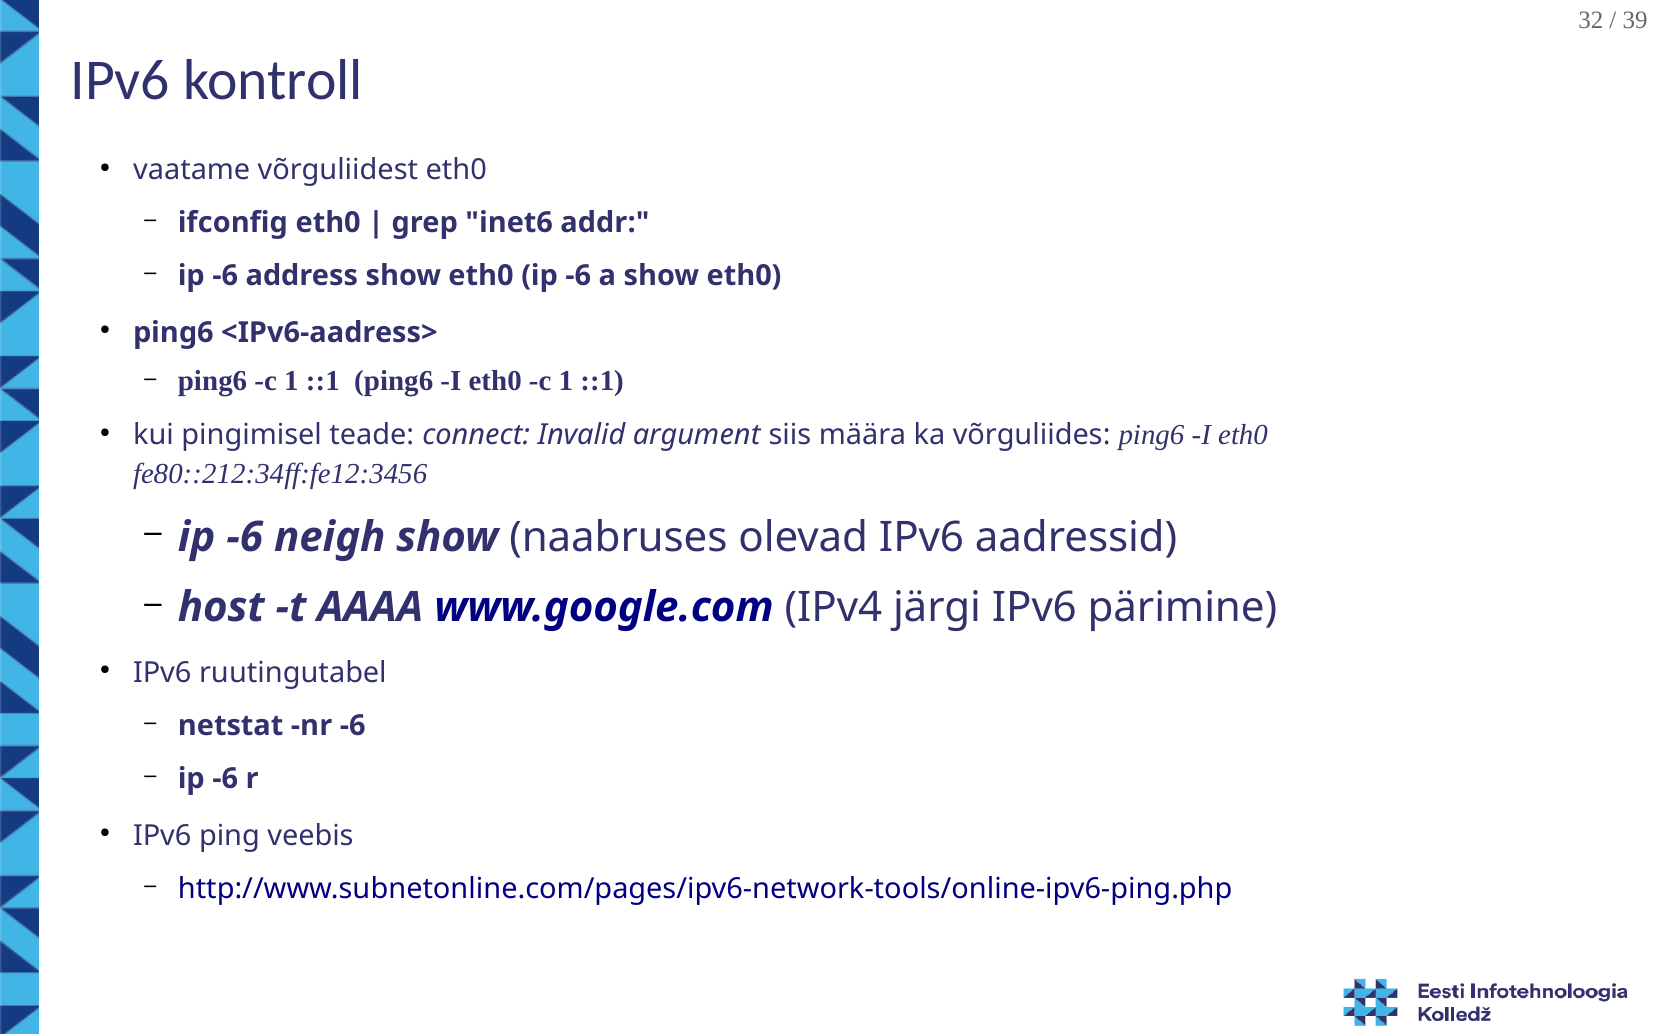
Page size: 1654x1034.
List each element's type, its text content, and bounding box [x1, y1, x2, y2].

list vaatame võrguliidest eth0 ifconfig eth0 | grep "inet6 addr:" ip -6 address show eth0 (ip -6 a show eth0) ping6 <IPv6-aadress> ping6 -c 1 ::1 (ping6 -I eth0 -c 1 ::1) kui pingimisel teade: connect: Invalid argument siis määra ka võrguliides: ping6 -I eth0 fe80::212:34ff:fe12:3456 ip -6 neigh show (naabruses olevad IPv6 aadressid) host -t AAAA www.google.com (IPv4 järgi IPv6 pärimine) IPv6 ruutingutabel netstat -nr -6 ip -6 r IPv6 ping veebis http://www.subnetonline.com/pages/ipv6-network-tools/online-ipv6-ping.php [88, 148, 1544, 916]
title IPv6 kontroll [70, 41, 1630, 130]
